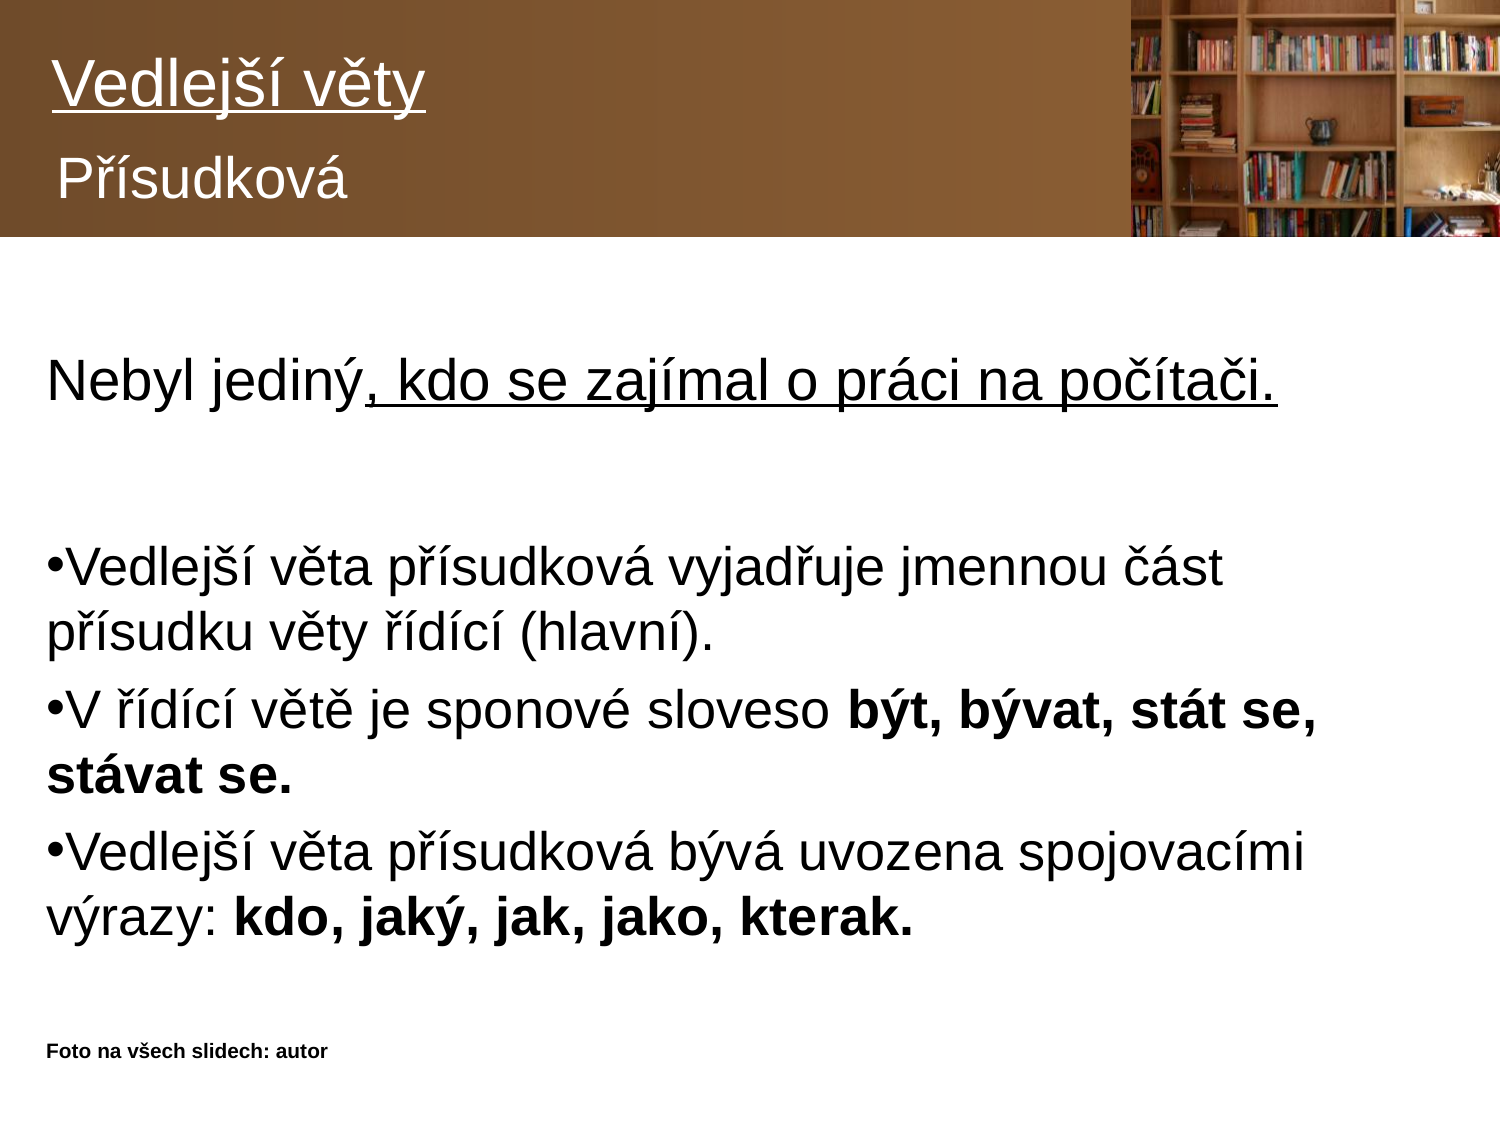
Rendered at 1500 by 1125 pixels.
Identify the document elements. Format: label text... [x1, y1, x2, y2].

text_box Vedlejší věty [36, 3, 1160, 155]
text_box Nebyl jediný, kdo se zajímal o práci na počítači. Vedlejší věta přísudková vyjadřuje jmennou část přísudku věty řídící (hlavní). V řídící větě je sponové sloveso být, bývat, stát se, stávat se. Vedlejší věta přísudková bývá uvozena spojovacími výrazy: kdo, jaký, jak, jako, kterak. Foto na všech slidech: autor [31, 250, 1457, 1091]
text_box Přísudková [41, 132, 1128, 219]
